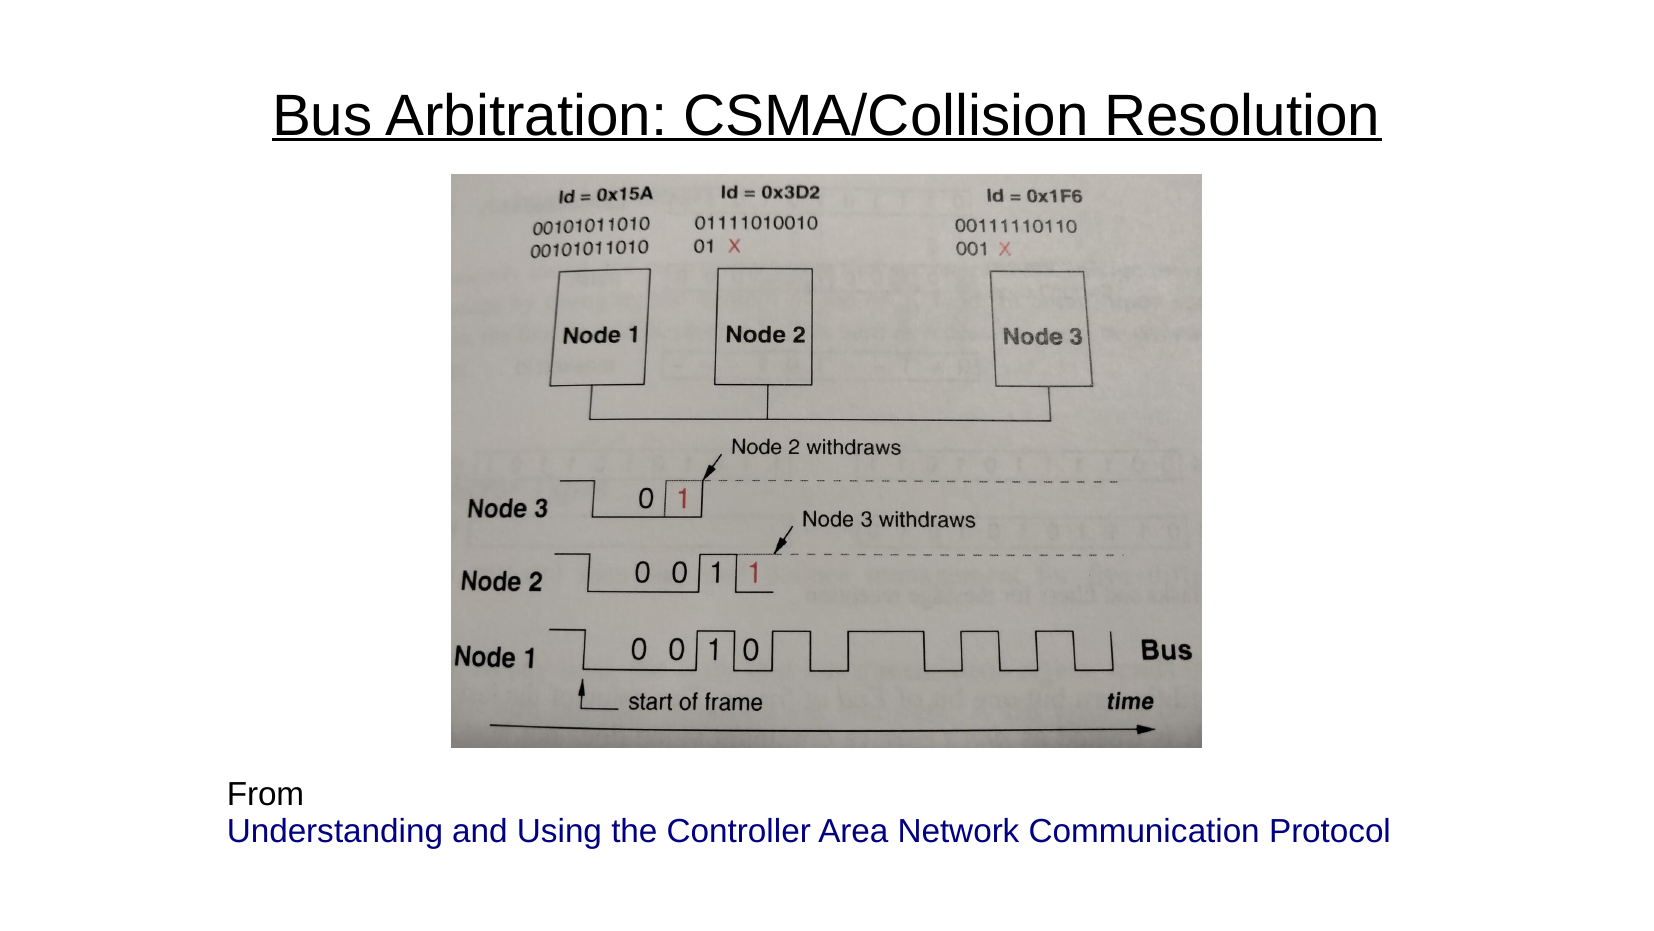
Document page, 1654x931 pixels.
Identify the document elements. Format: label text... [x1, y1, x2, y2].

picture [451, 174, 1202, 748]
title Bus Arbitration: CSMA/Collision Resolution [82, 37, 1571, 193]
text_box From Understanding and Using the Controller Area Network Communication Protocol [212, 768, 1442, 859]
